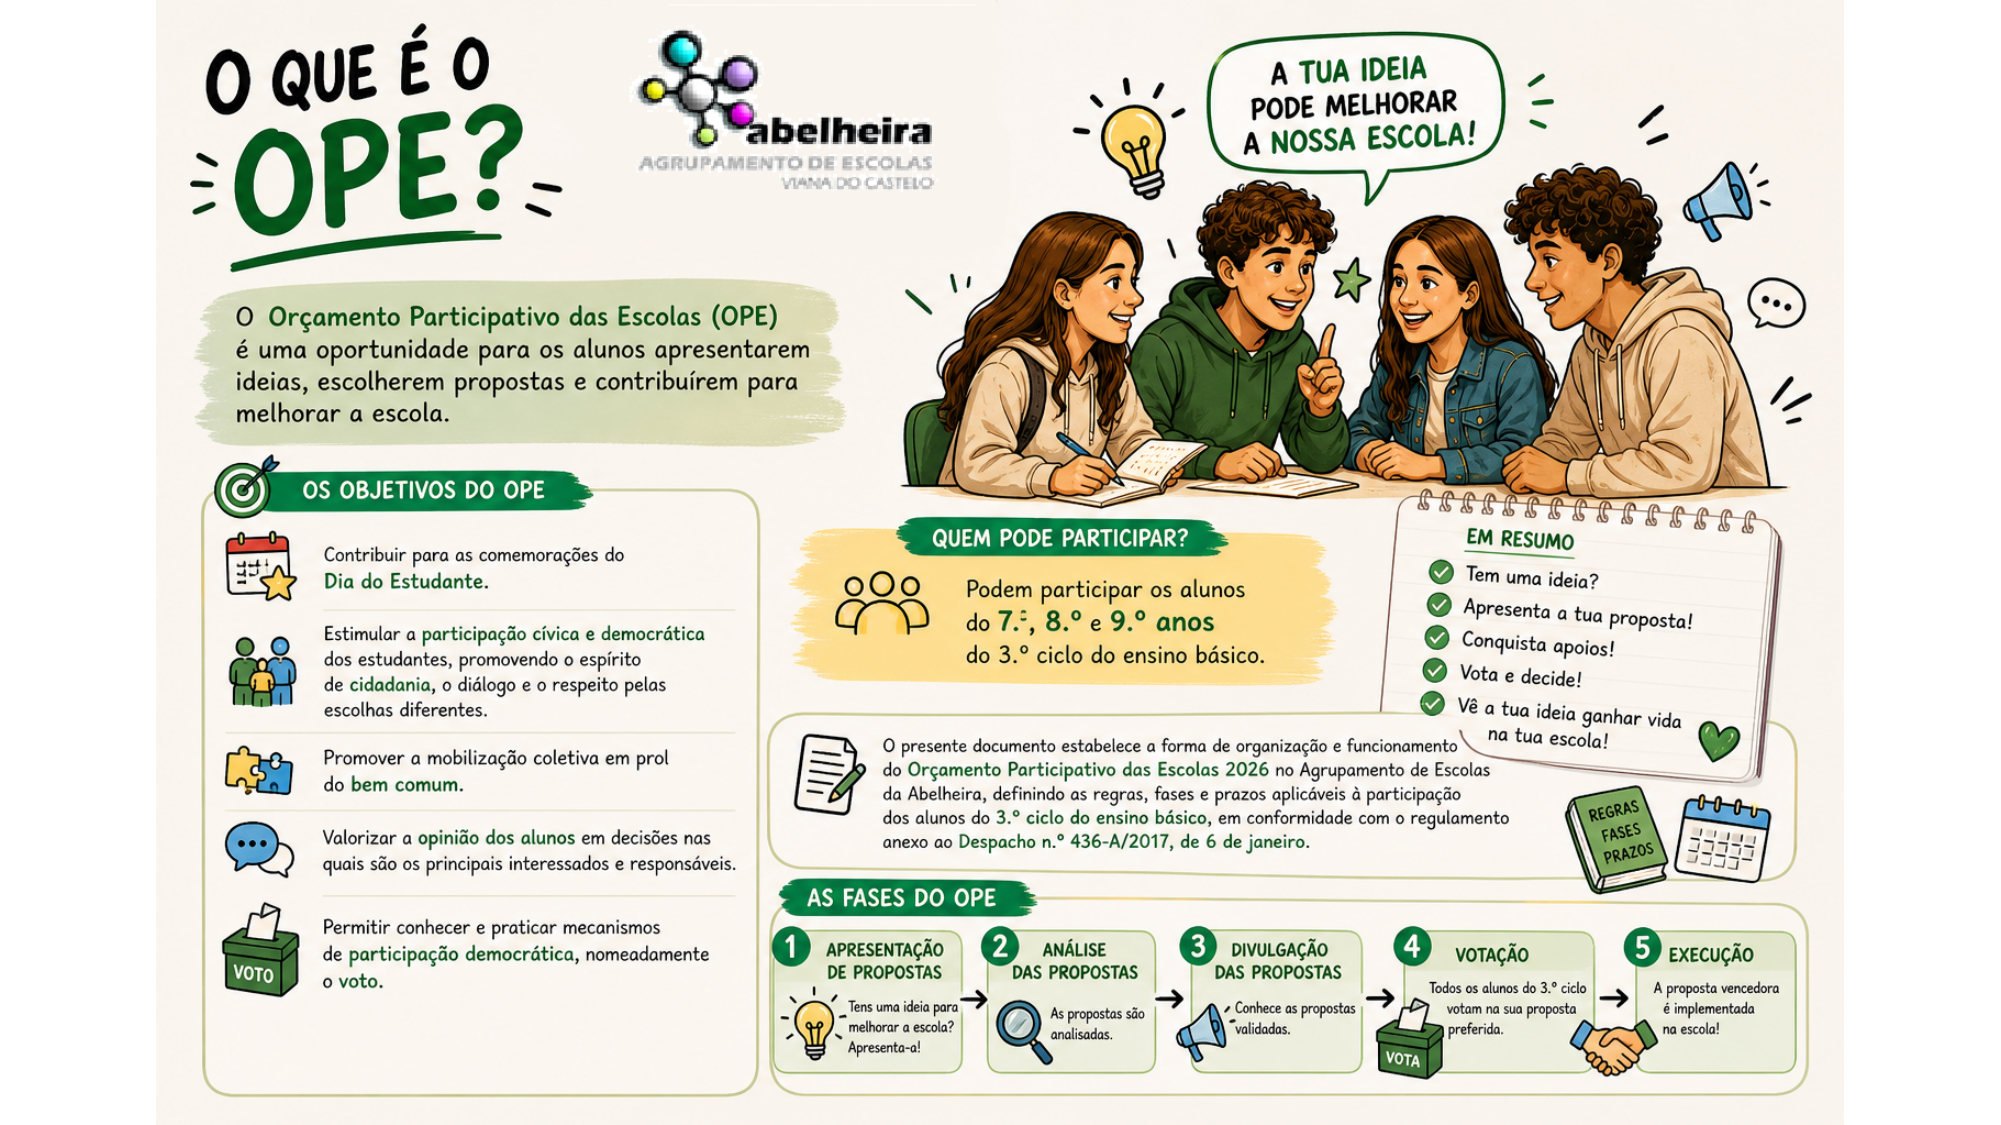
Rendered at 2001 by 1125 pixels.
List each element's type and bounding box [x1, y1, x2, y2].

picture [156, 0, 1844, 1125]
